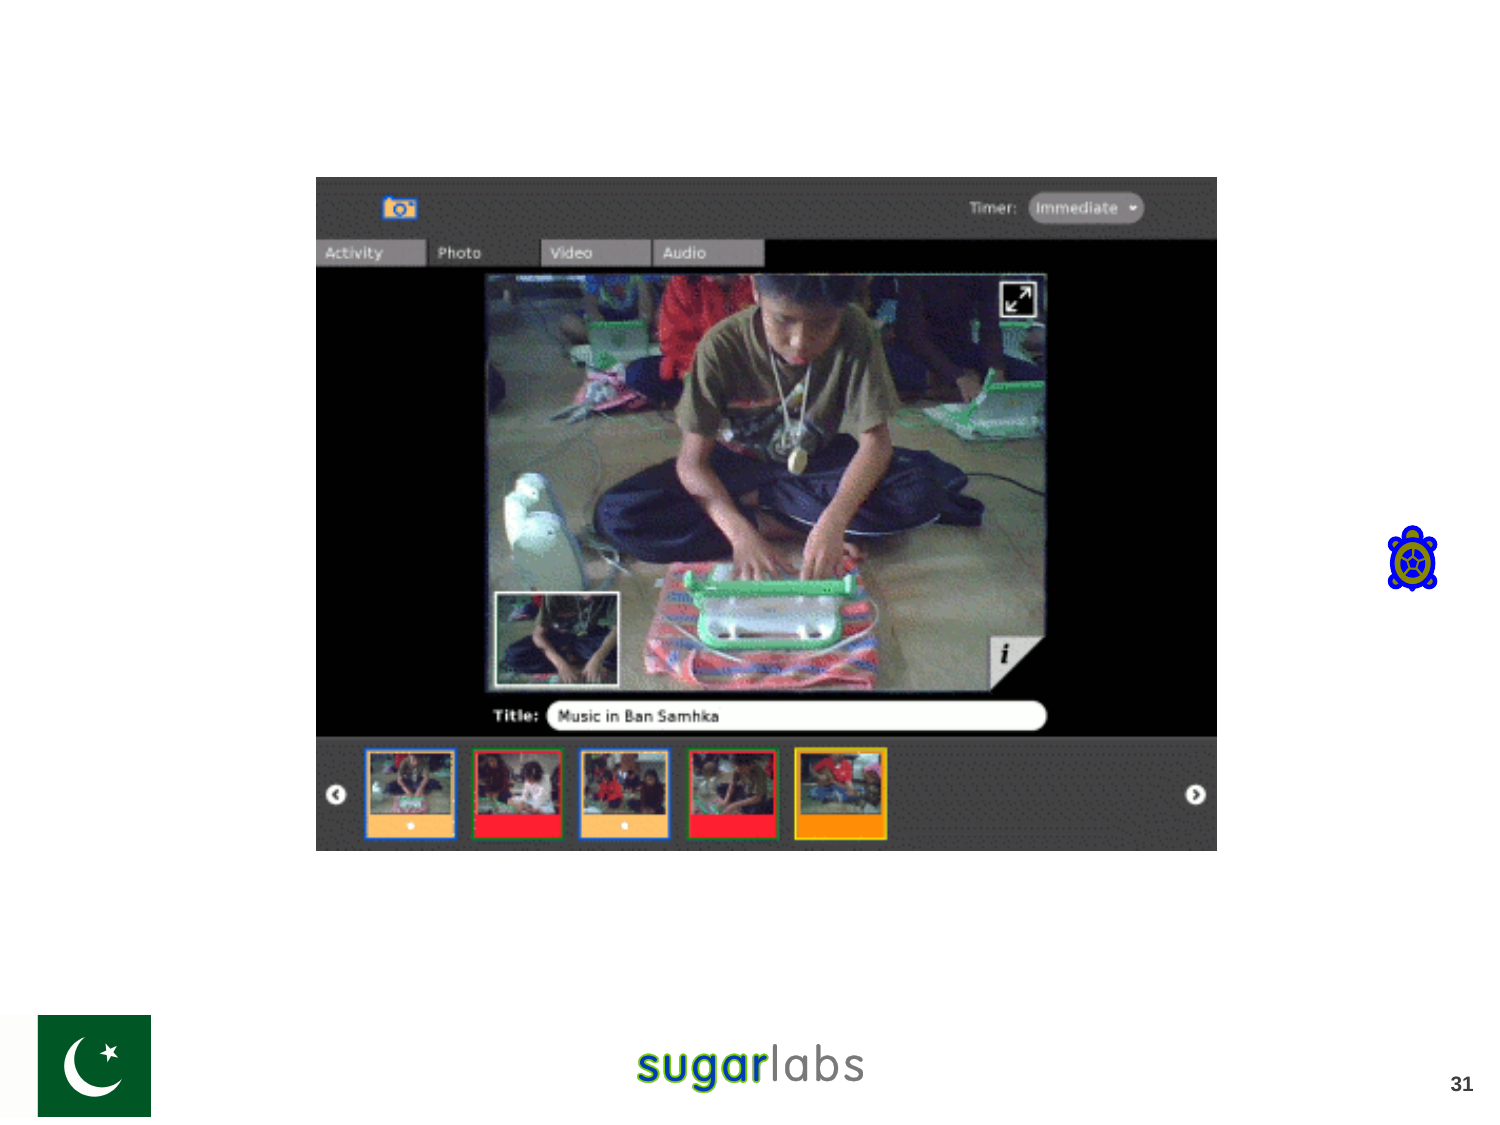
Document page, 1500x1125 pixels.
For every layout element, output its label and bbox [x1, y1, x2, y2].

picture [637, 1044, 863, 1093]
picture [0, 1015, 151, 1117]
picture [1376, 523, 1449, 596]
picture [316, 177, 1217, 851]
